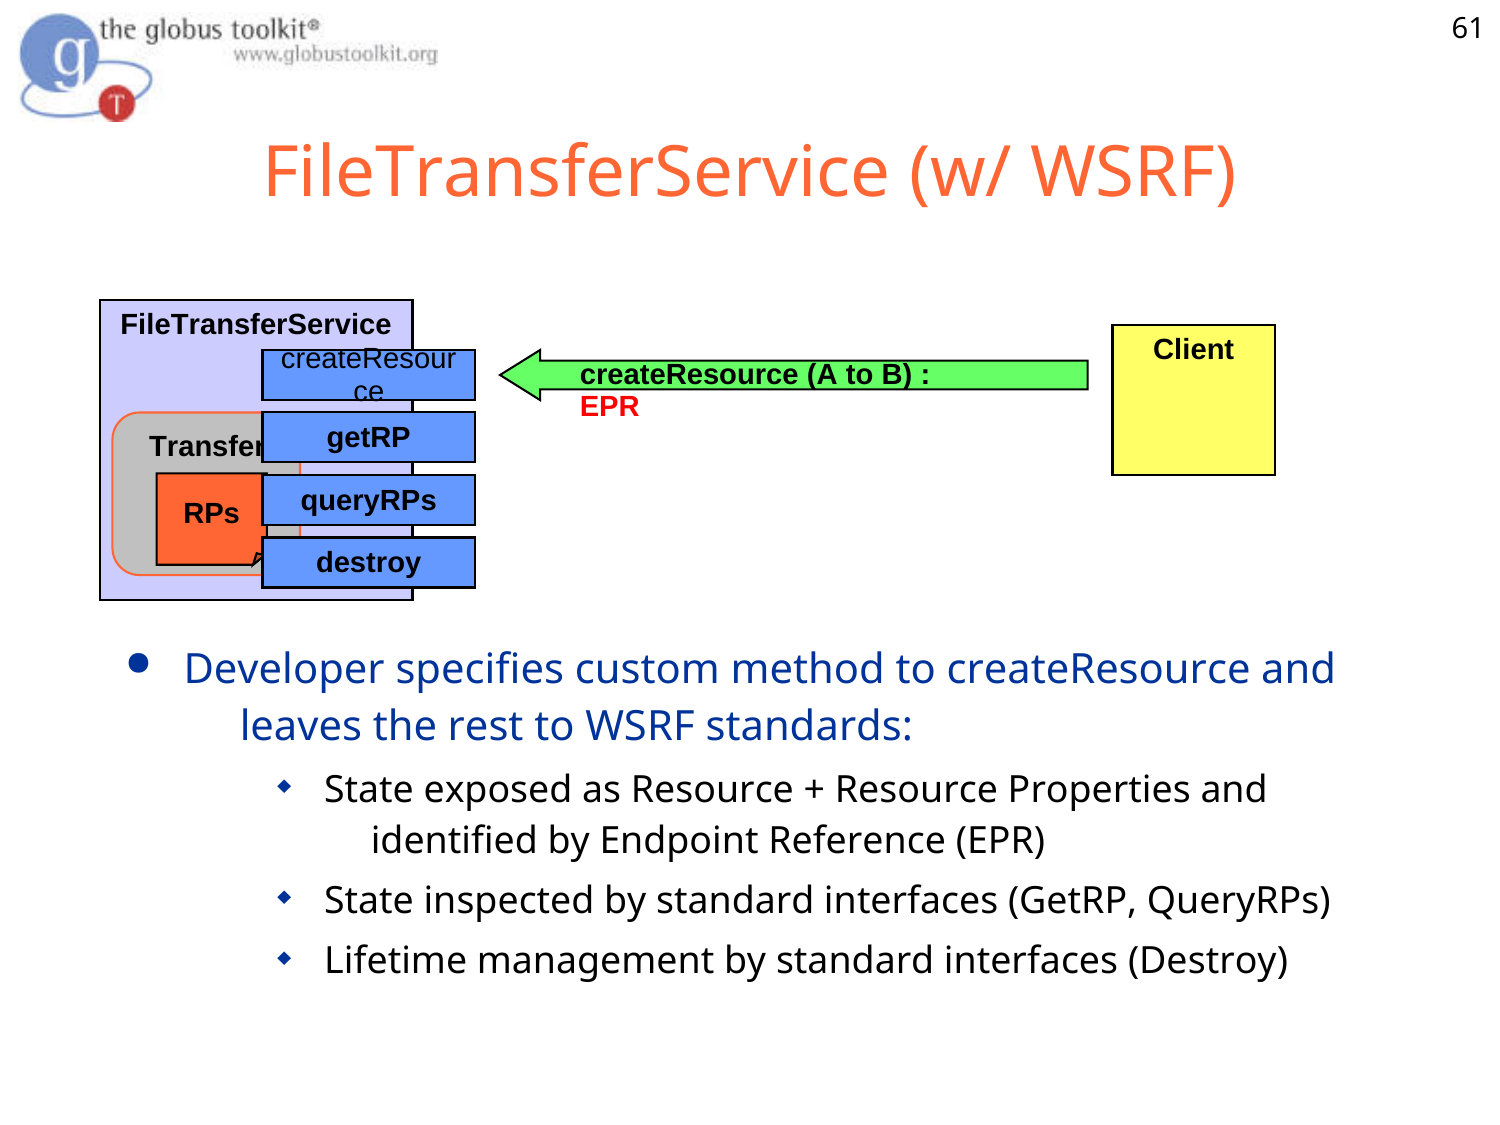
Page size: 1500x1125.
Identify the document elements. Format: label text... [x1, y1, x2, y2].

text_box [500, 350, 565, 401]
list Developer specifies custom method to createResource and leaves the rest to WSRF standards: State exposed as Resource + Resource Properties and identified by Endpoint Reference (EPR) State inspected by standard interfaces (GetRP, QueryRPs) Lifetime management by standard interfaces (Destroy) [112, 631, 1388, 976]
text_box destroy [262, 537, 475, 588]
text_box createResource (A to B) : EPR [565, 349, 1014, 431]
text_box [1112, 324, 1276, 475]
picture [17, 12, 438, 122]
text_box [267, 525, 413, 537]
text_box FileTransferService [105, 299, 408, 349]
text_box Client [1138, 324, 1250, 374]
text_box [1014, 360, 1088, 390]
text_box queryRPs [262, 474, 475, 525]
text_box [99, 299, 413, 601]
title FileTransferService (w/ WSRF) [112, 99, 1388, 225]
text_box getRP [262, 412, 475, 463]
text_box RPs [156, 473, 267, 565]
text_box Transfer [134, 422, 282, 471]
text_box createResource [262, 350, 475, 400]
text_box [379, 299, 413, 350]
